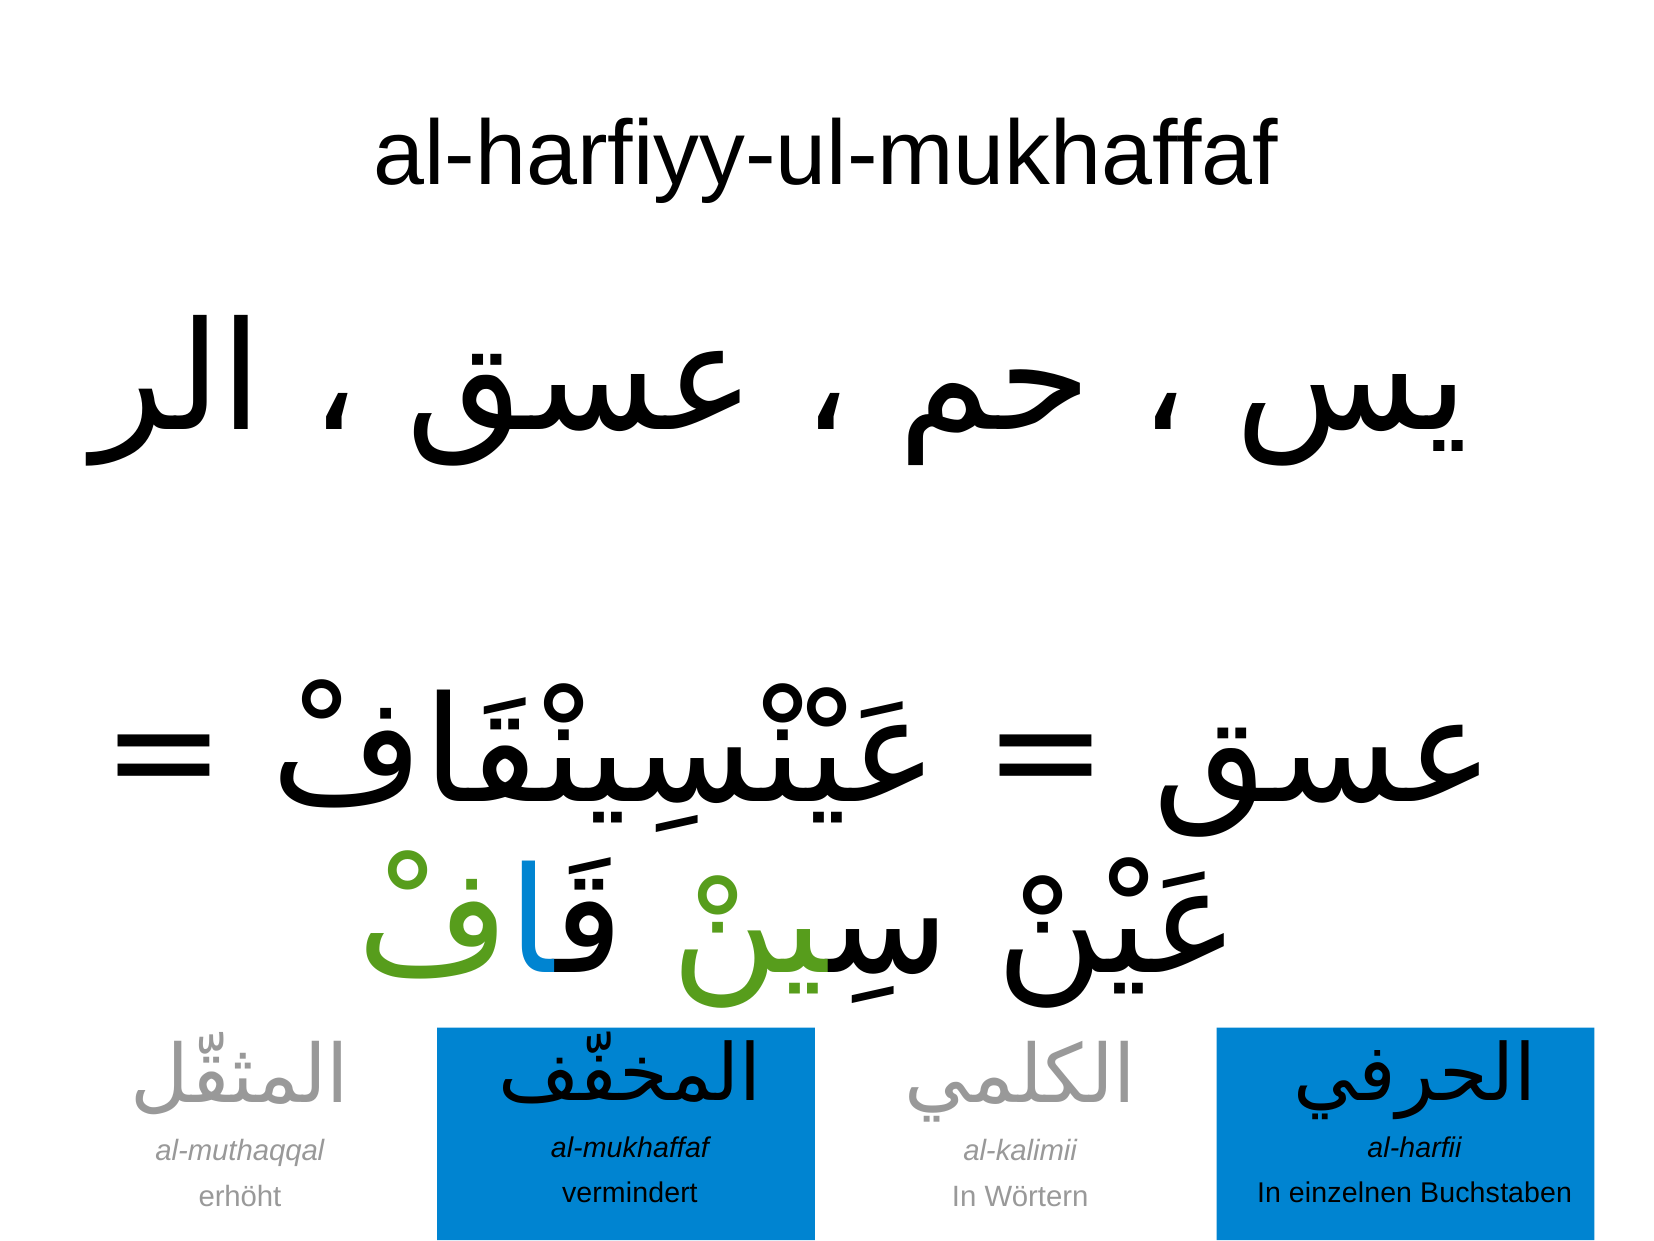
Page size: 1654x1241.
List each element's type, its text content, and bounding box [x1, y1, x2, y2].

text_box [437, 1027, 815, 1241]
text_box [1216, 1027, 1595, 1241]
list الكلمي al-kalimii In Wörtern [828, 1027, 1182, 1217]
list الحرفي al-harfii In einzelnen Buchstaben [1216, 1027, 1583, 1217]
title al-harfiyy-ul-mukhaffaf [82, 49, 1571, 257]
list عسق = عَيْنْسِينْقَافْ = عَيْنْ سِينْ قَافْ [0, 665, 1654, 1009]
list المثقّل al-muthaqqal erhöht [47, 1027, 402, 1217]
list يس ، حم ، عسق ، الر [82, 290, 1538, 634]
list المخفّف al-mukhaffaf vermindert [437, 1027, 793, 1217]
